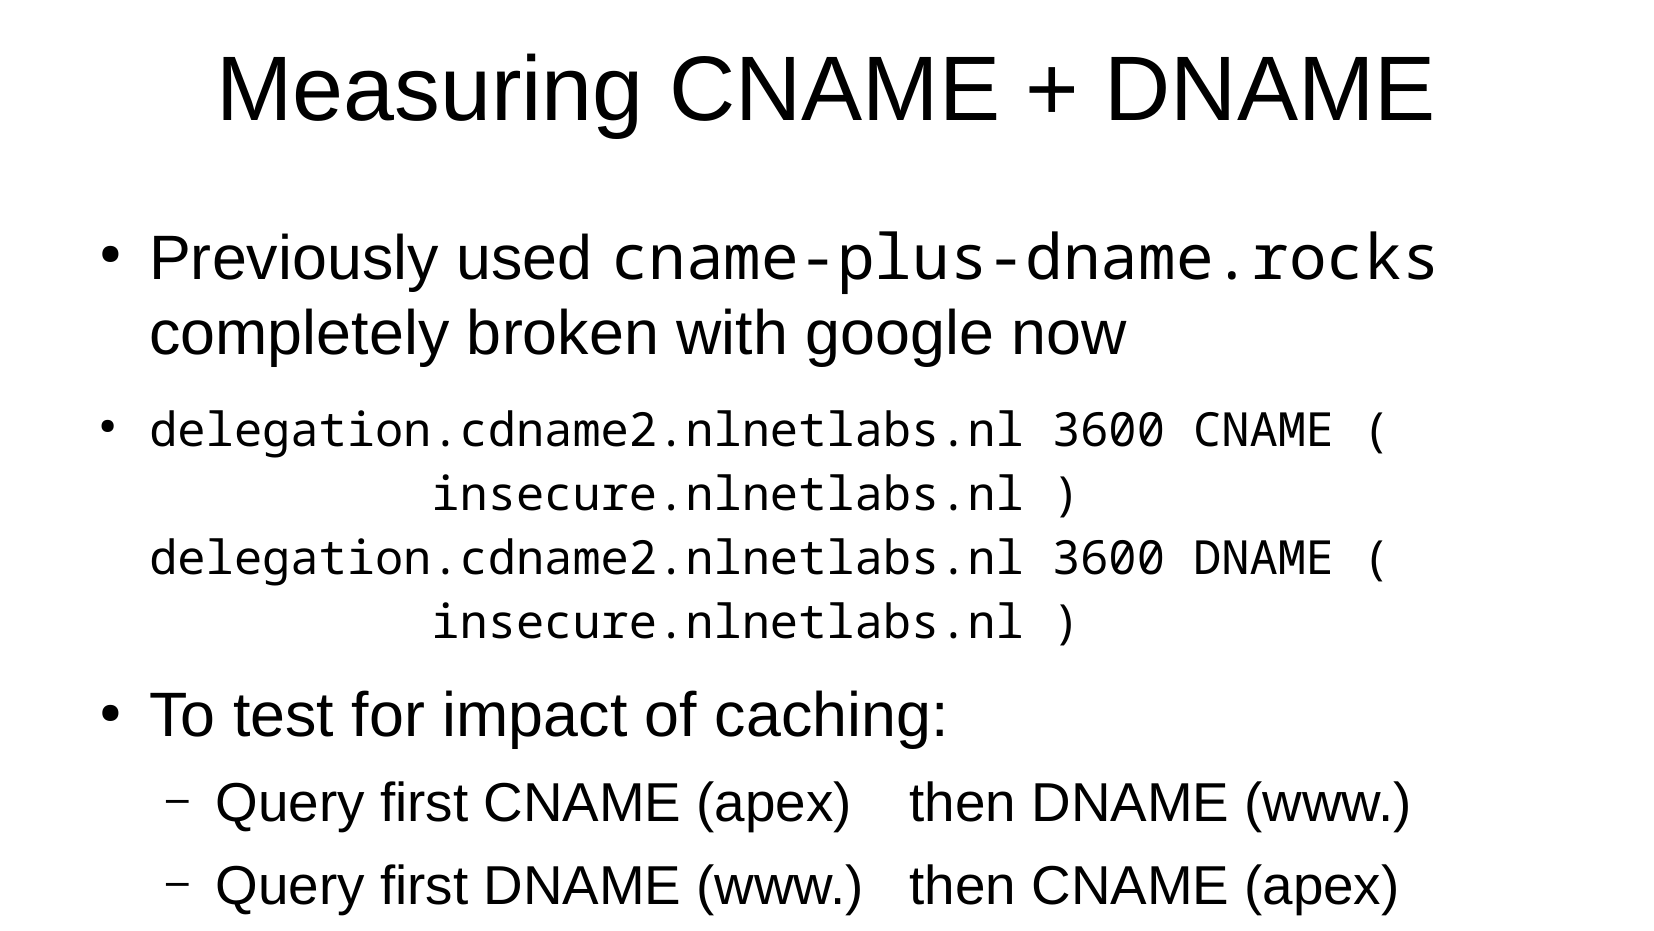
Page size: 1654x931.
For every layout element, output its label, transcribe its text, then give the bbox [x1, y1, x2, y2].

list Previously used cname-plus-dname.rocks completely broken with google now delegation.cdname2.nlnetlabs.nl 3600 CNAME ( insecure.nlnetlabs.nl ) delegation.cdname2.nlnetlabs.nl 3600 DNAME ( insecure.nlnetlabs.nl ) To test for impact of caching: Query first CNAME (apex) then DNAME (www.) Query first DNAME (www.) then CNAME (apex) [82, 212, 1654, 922]
title Measuring CNAME + DNAME [82, 37, 1571, 193]
